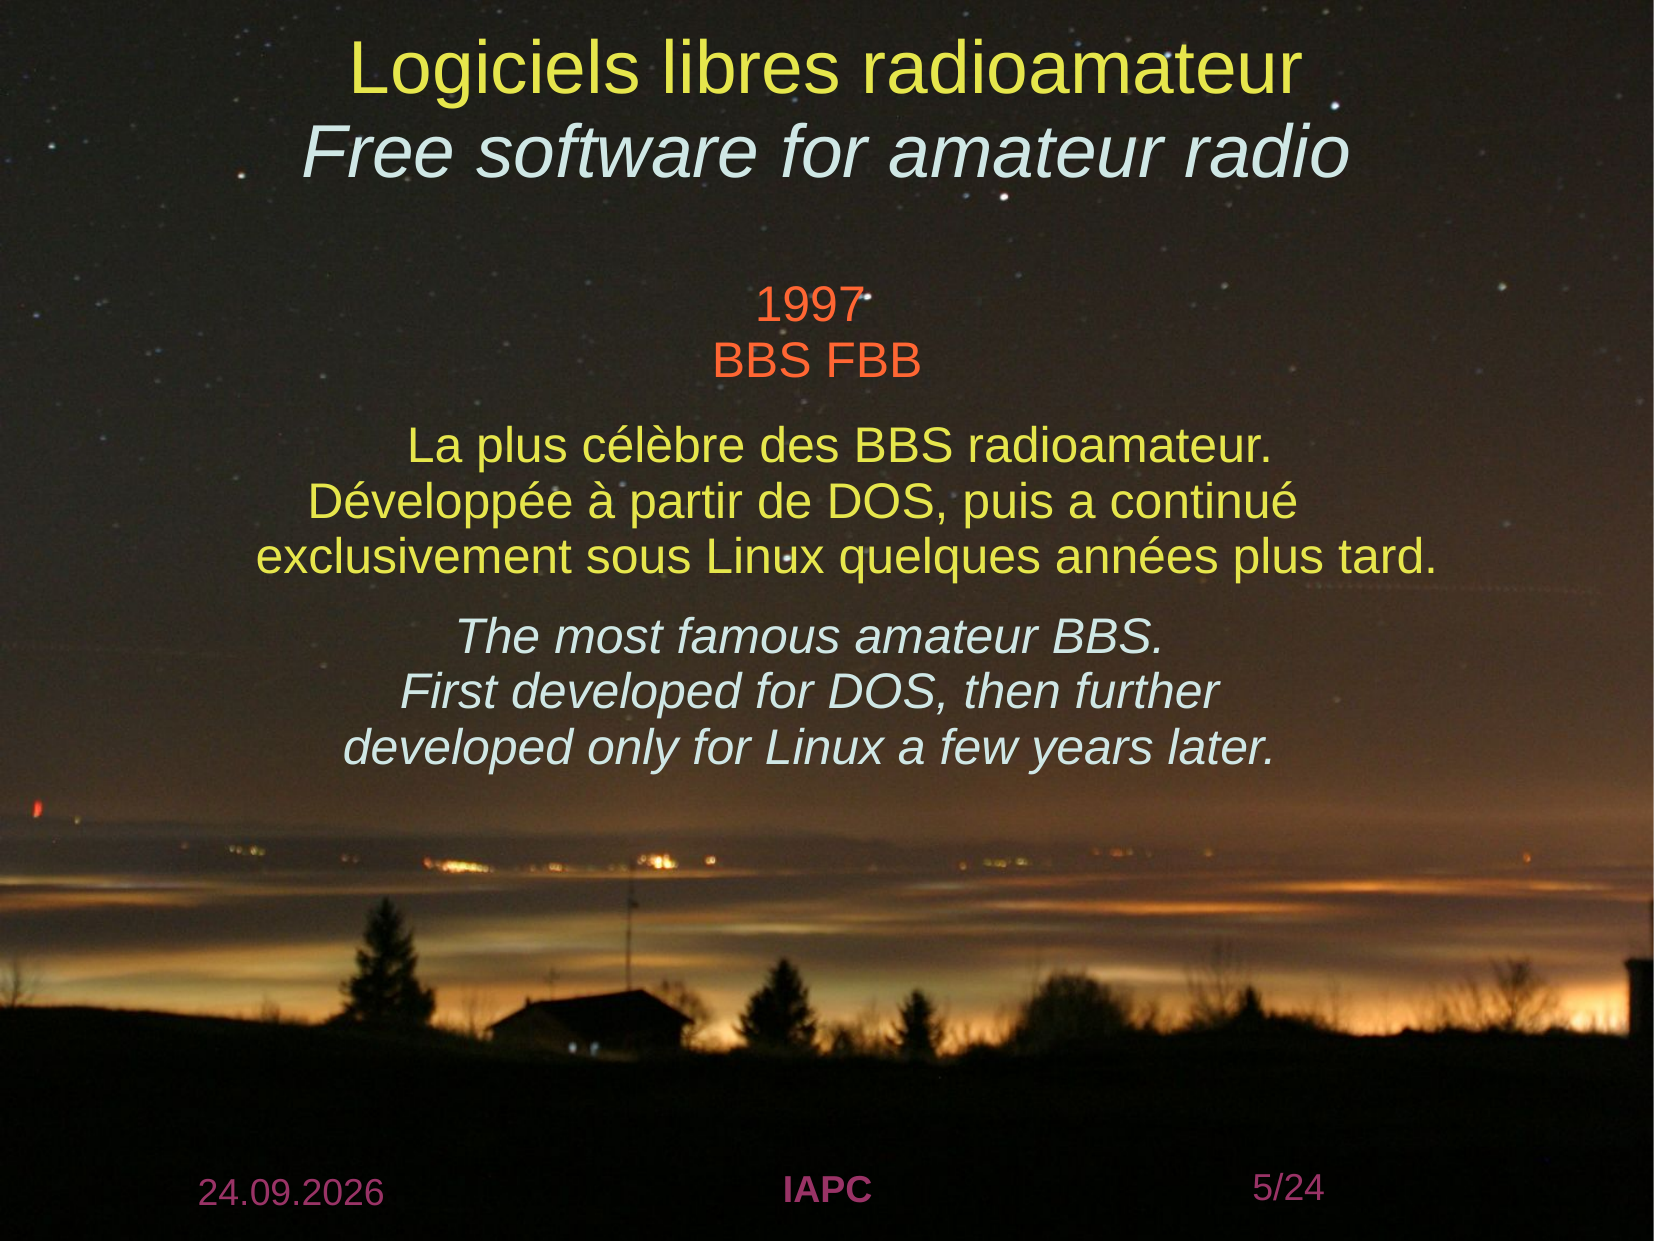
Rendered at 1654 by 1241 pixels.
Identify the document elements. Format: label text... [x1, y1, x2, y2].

picture [0, 0, 1654, 1241]
title Logiciels libres radioamateur Free software for amateur radio [82, 5, 1571, 213]
subtitle 1997 BBS FBB La plus célèbre des BBS radioamateur. Développée à partir de DOS, puis a continué exclusivement sous Linux quelques années plus tard. The most famous amateur BBS. First developed for DOS, then further developed only for Linux a few years later. [82, 213, 1538, 839]
